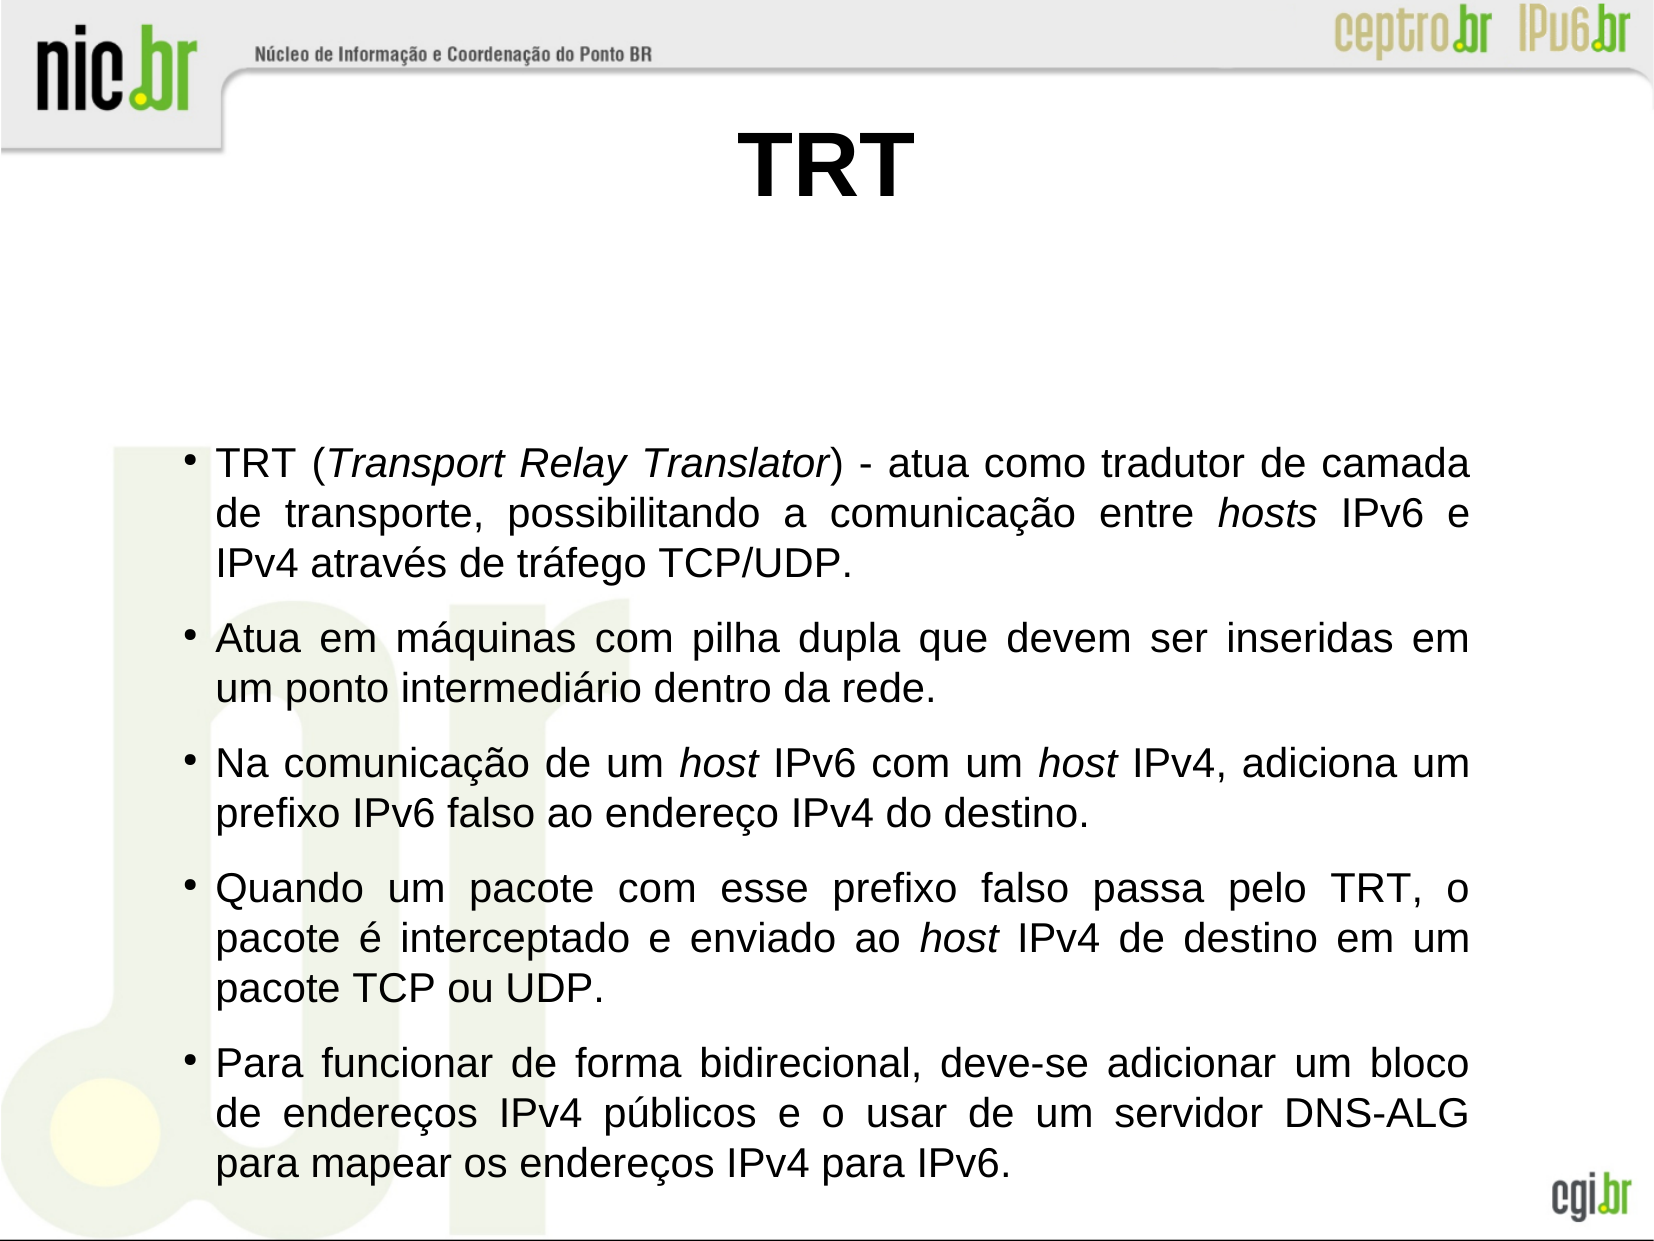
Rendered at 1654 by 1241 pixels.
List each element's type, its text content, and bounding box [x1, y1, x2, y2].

picture [0, 0, 1654, 1241]
text_box TRT [73, 97, 1580, 215]
text_box TRT (Transport Relay Translator) - atua como tradutor de camada de transporte, possibilitando a comunicação entre hosts IPv6 e IPv4 através de tráfego TCP/UDP. Atua em máquinas com pilha dupla que devem ser inseridas em um ponto intermediário dentro da rede. Na comunicação de um host IPv6 com um host IPv4, adiciona um prefixo IPv6 falso ao endereço IPv4 do destino. Quando um pacote com esse prefixo falso passa pelo TRT, o pacote é interceptado e enviado ao host IPv4 de destino em um pacote TCP ou UDP. Para funcionar de forma bidirecional, deve-se adicionar um bloco de endereços IPv4 públicos e o usar de um servidor DNS-ALG para mapear os endereços IPv4 para IPv6. [168, 428, 1486, 978]
